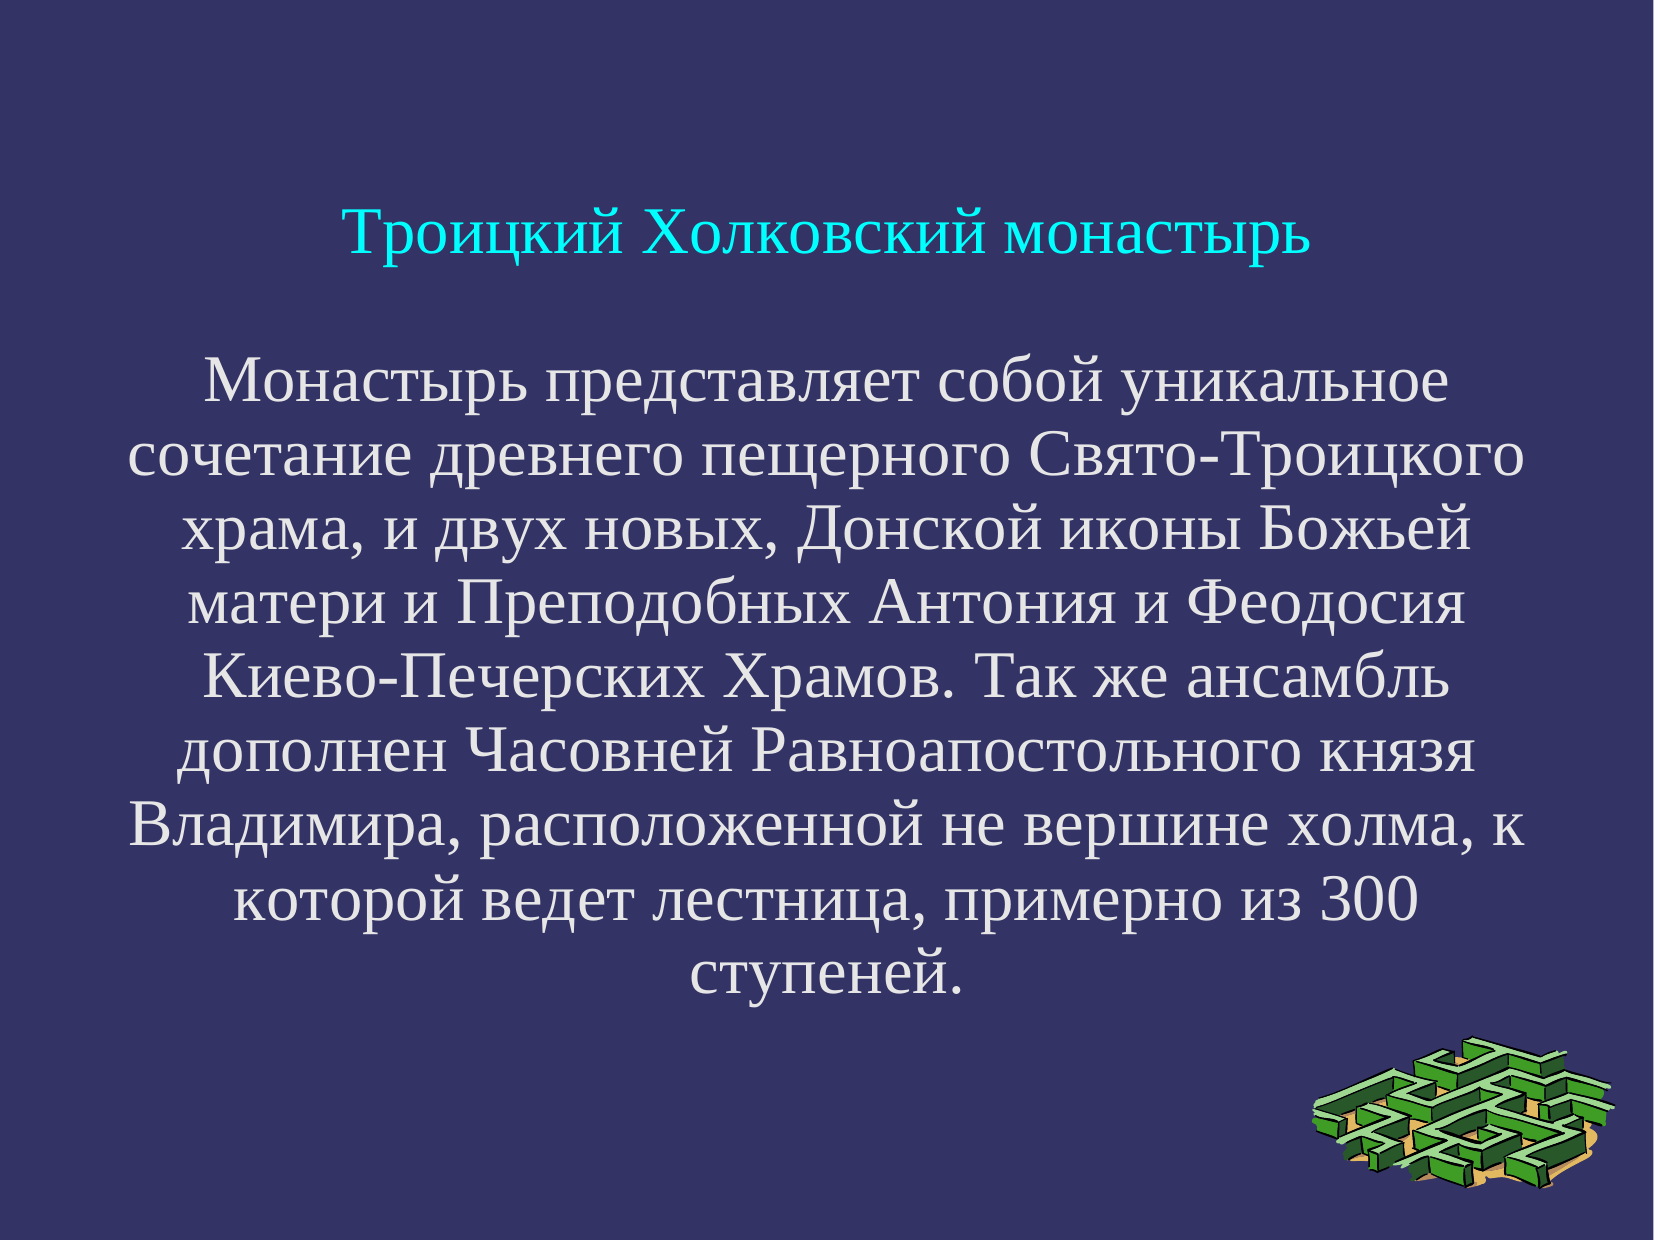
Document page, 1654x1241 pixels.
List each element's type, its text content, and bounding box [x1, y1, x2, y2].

subtitle Троицкий Холковский монастырь Монастырь представляет собой уникальное сочетание древнего пещерного Свято-Троицкого храма, и двух новых, Донской иконы Божьей матери и Преподобных Антония и Феодосия Киево-Печерских Храмов. Так же ансамбль дополнен Часовней Равноапостольного князя Владимира, расположенной не вершине холма, к которой ведет лестница, примерно из 300 ступеней. [121, 26, 1534, 1176]
